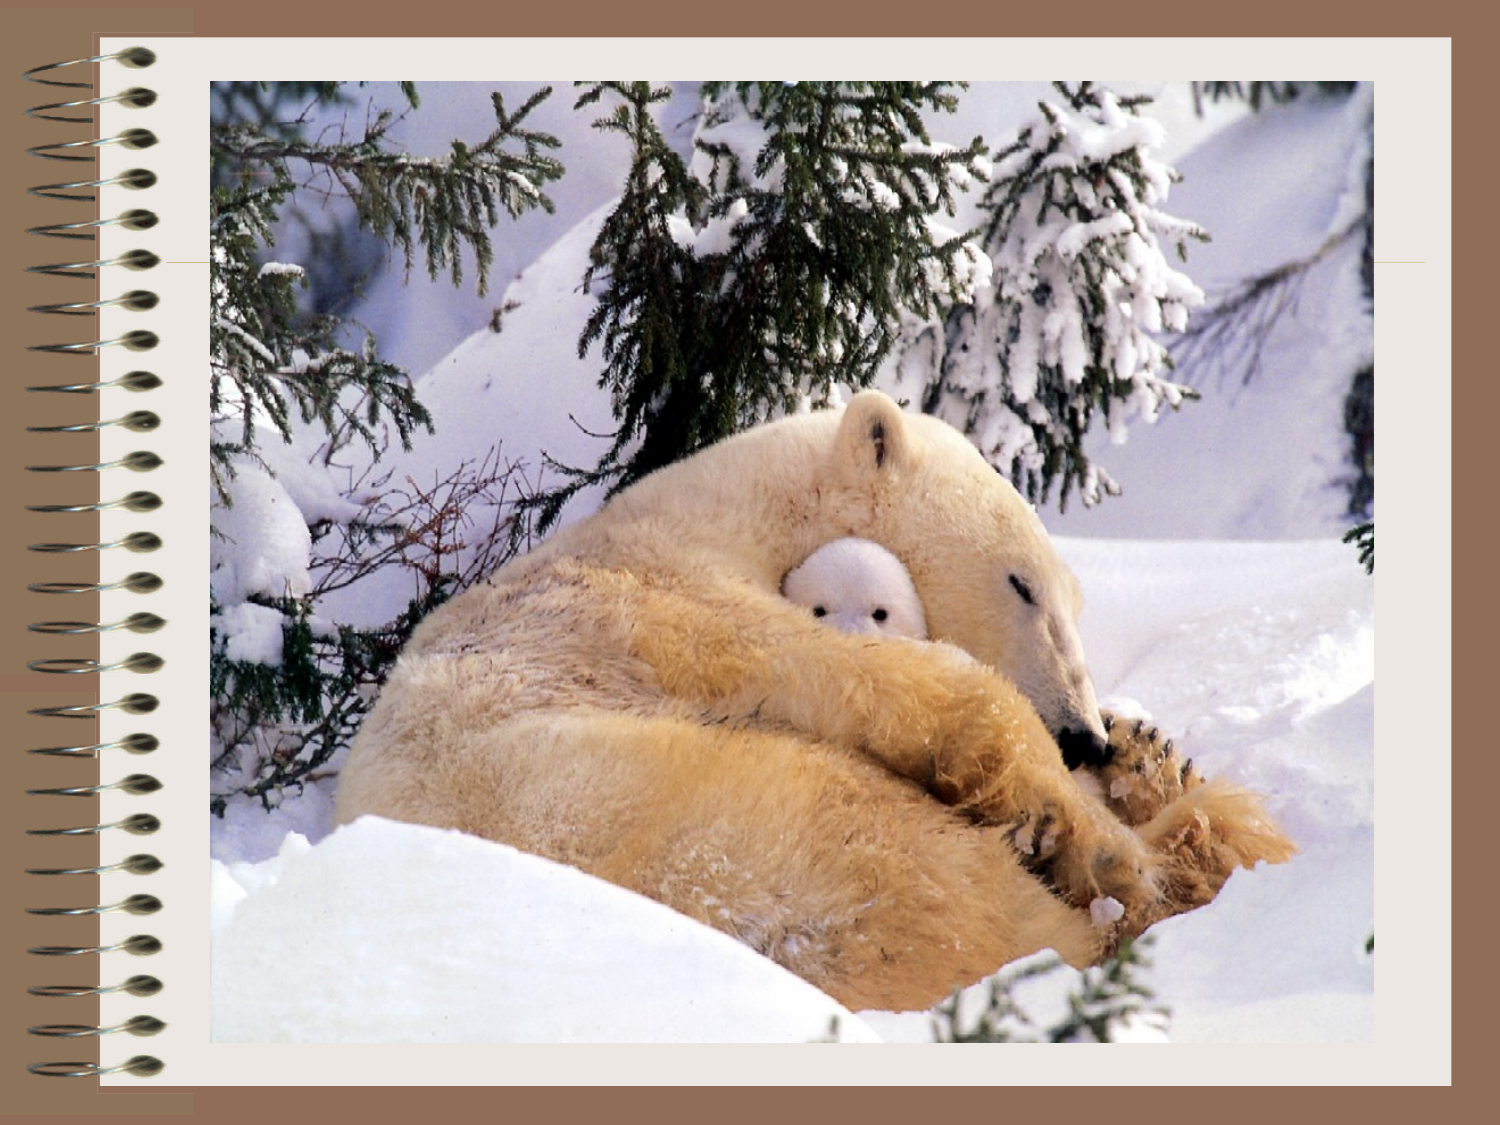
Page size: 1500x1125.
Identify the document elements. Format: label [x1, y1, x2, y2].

picture [210, 81, 1374, 1043]
picture [0, 8, 194, 674]
picture [0, 692, 194, 1115]
